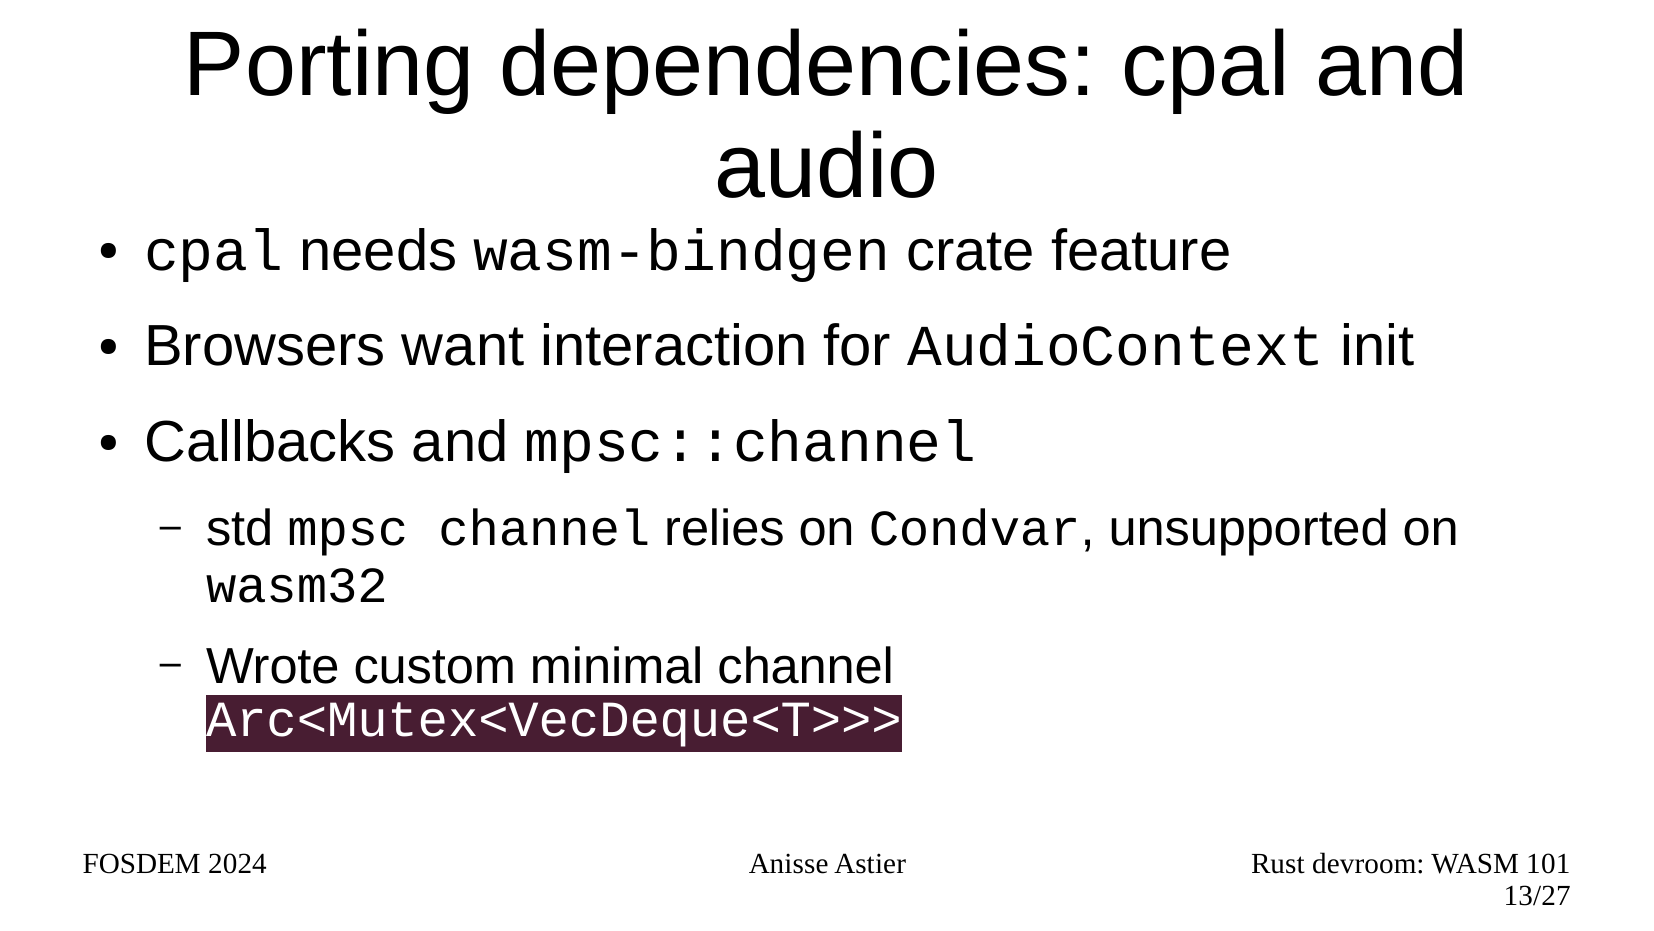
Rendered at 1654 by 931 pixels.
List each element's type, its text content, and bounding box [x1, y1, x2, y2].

title Porting dependencies: cpal and audio [82, 12, 1571, 217]
list cpal needs wasm-bindgen crate feature Browsers want interaction for AudioContext init Callbacks and mpsc::channel std mpsc channel relies on Condvar, unsupported on wasm32 Wrote custom minimal channel Arc<Mutex<VecDeque<T>>> [82, 217, 1571, 758]
